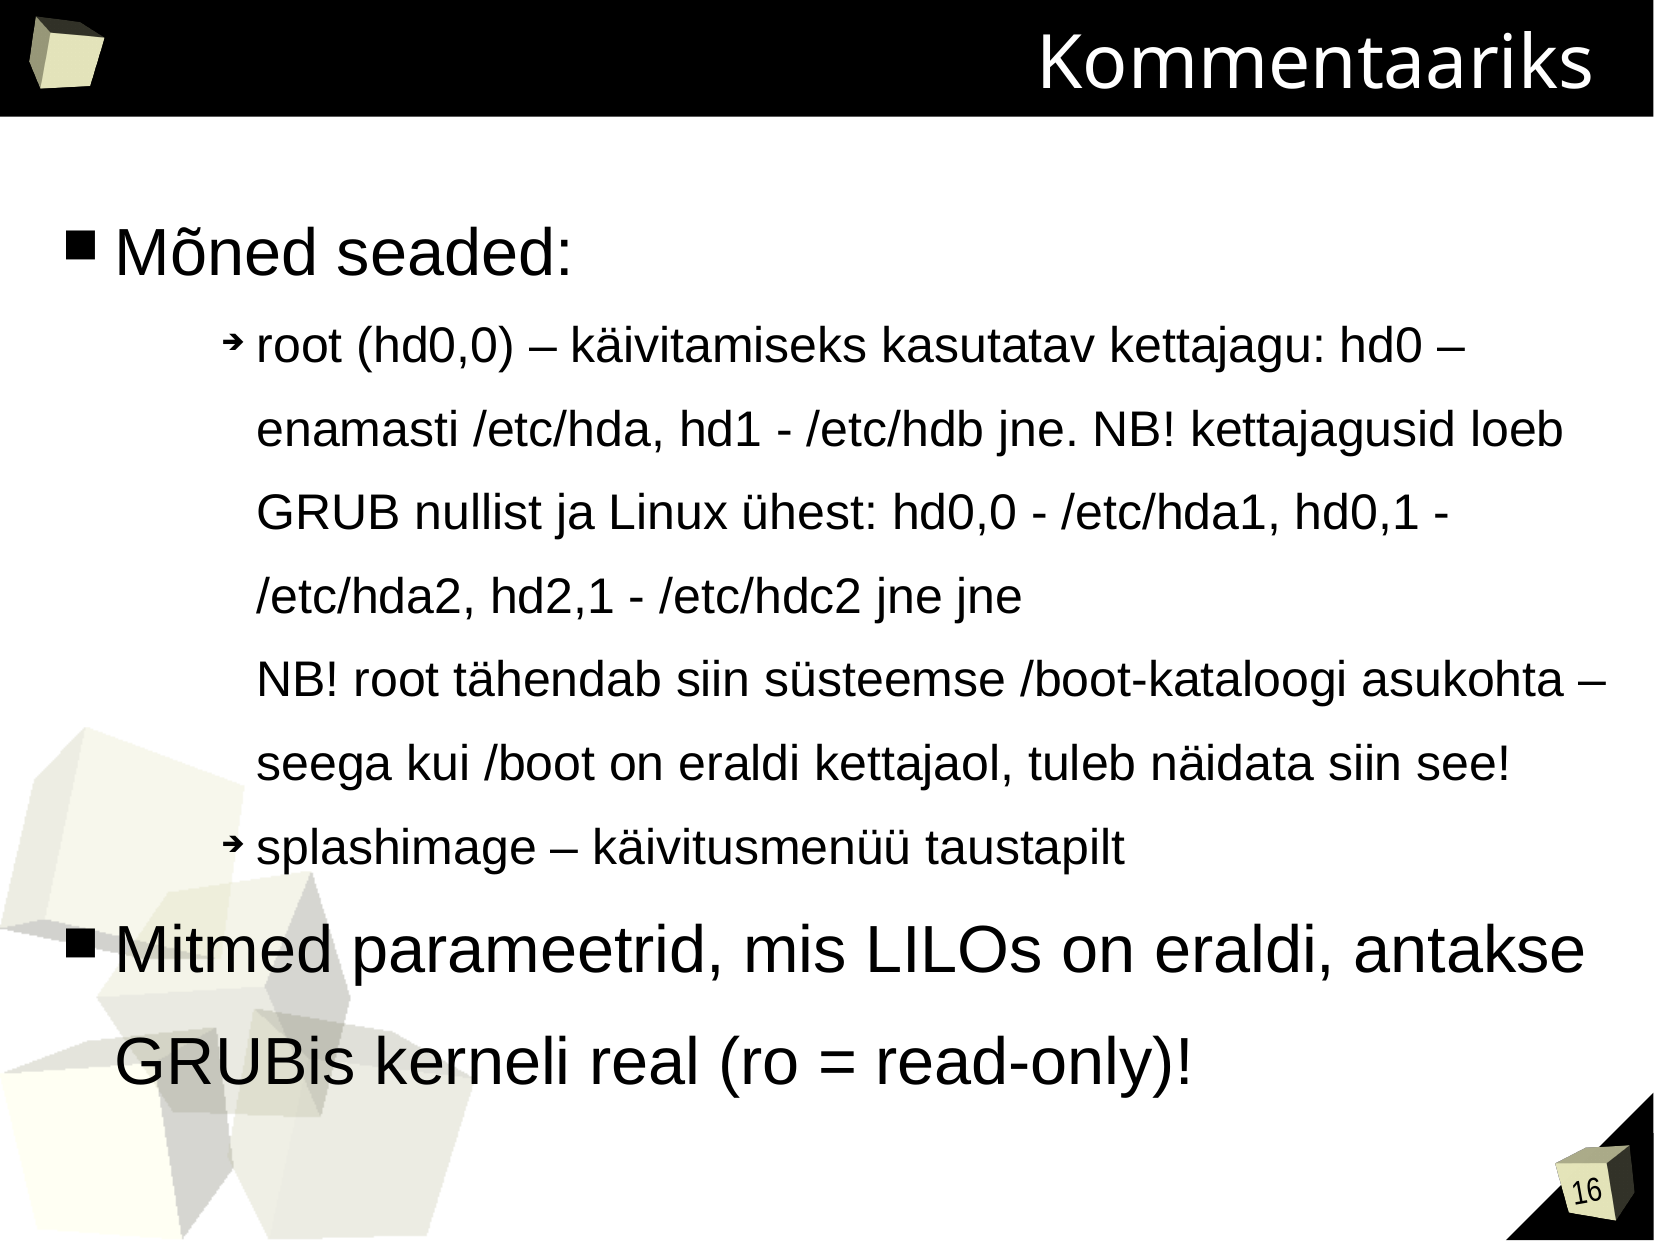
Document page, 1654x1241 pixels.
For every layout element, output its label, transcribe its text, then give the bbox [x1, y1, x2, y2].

title Kommentaariks [118, 0, 1595, 119]
list Mõned seaded: root (hd0,0) – käivitamiseks kasutatav kettajagu: hd0 – enamasti /etc/hda, hd1 - /etc/hdb jne. NB! kettajagusid loeb GRUB nullist ja Linux ühest: hd0,0 - /etc/hda1, hd0,1 - /etc/hda2, hd2,1 - /etc/hdc2 jne jne NB! root tähendab siin süsteemse /boot-kataloogi asukohta – seega kui /boot on eraldi kettajaol, tuleb näidata siin see! splashimage – käivitusmenüü taustapilt Mitmed parameetrid, mis LILOs on eraldi, antakse GRUBis kerneli real (ro = read-only)! [44, 177, 1611, 1214]
picture [0, 726, 477, 1241]
